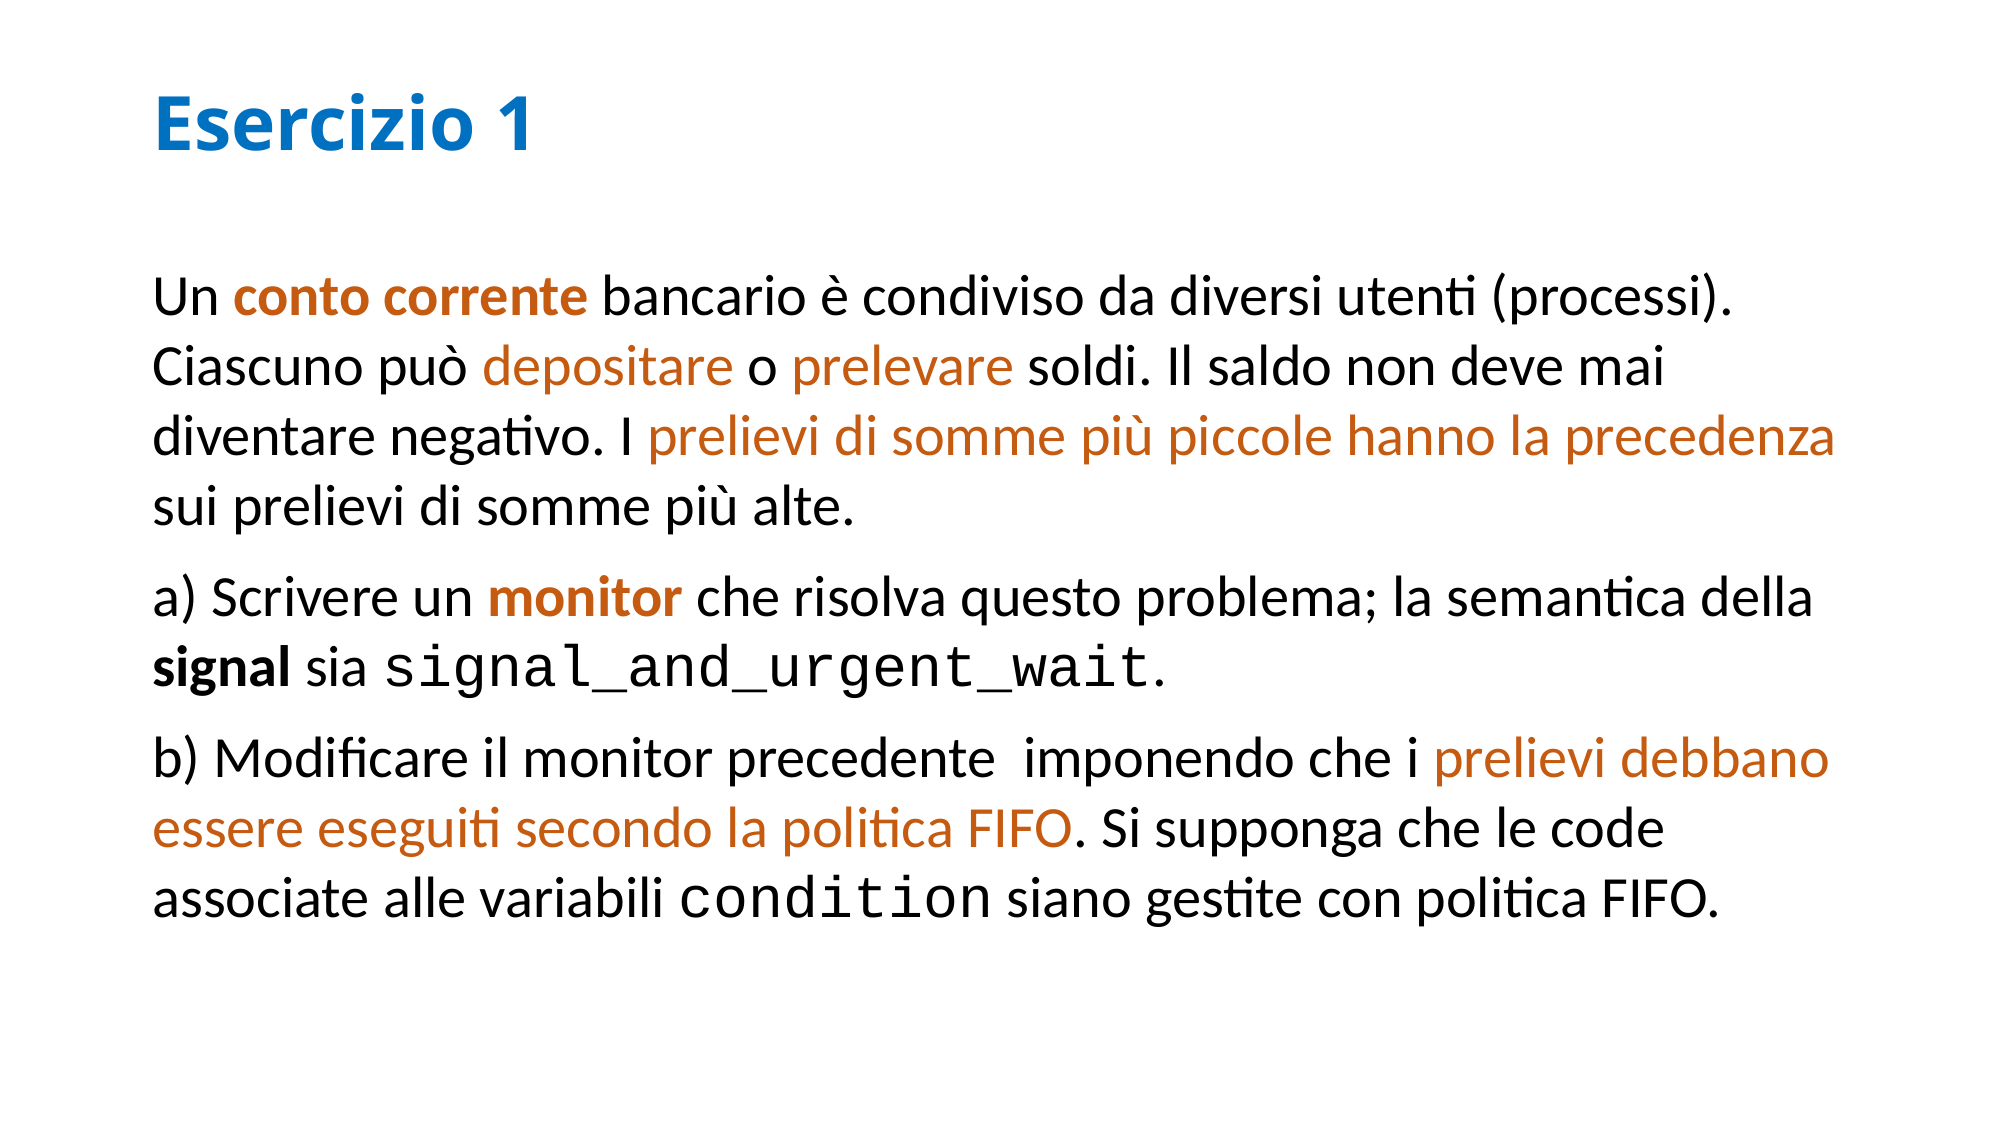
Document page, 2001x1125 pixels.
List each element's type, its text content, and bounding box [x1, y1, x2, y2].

title Esercizio 1 [137, 59, 1863, 193]
list Un conto corrente bancario è condiviso da diversi utenti (processi). Ciascuno può depositare o prelevare soldi. Il saldo non deve mai diventare negativo. I prelievi di somme più piccole hanno la precedenza sui prelievi di somme più alte. a) Scrivere un monitor che risolva questo problema; la semantica della signal sia signal_and_urgent_wait. b) Modificare il monitor precedente imponendo che i prelievi debbano essere eseguiti secondo la politica FIFO. Si supponga che le code associate alle variabili condition siano gestite con politica FIFO. [137, 249, 1863, 1014]
